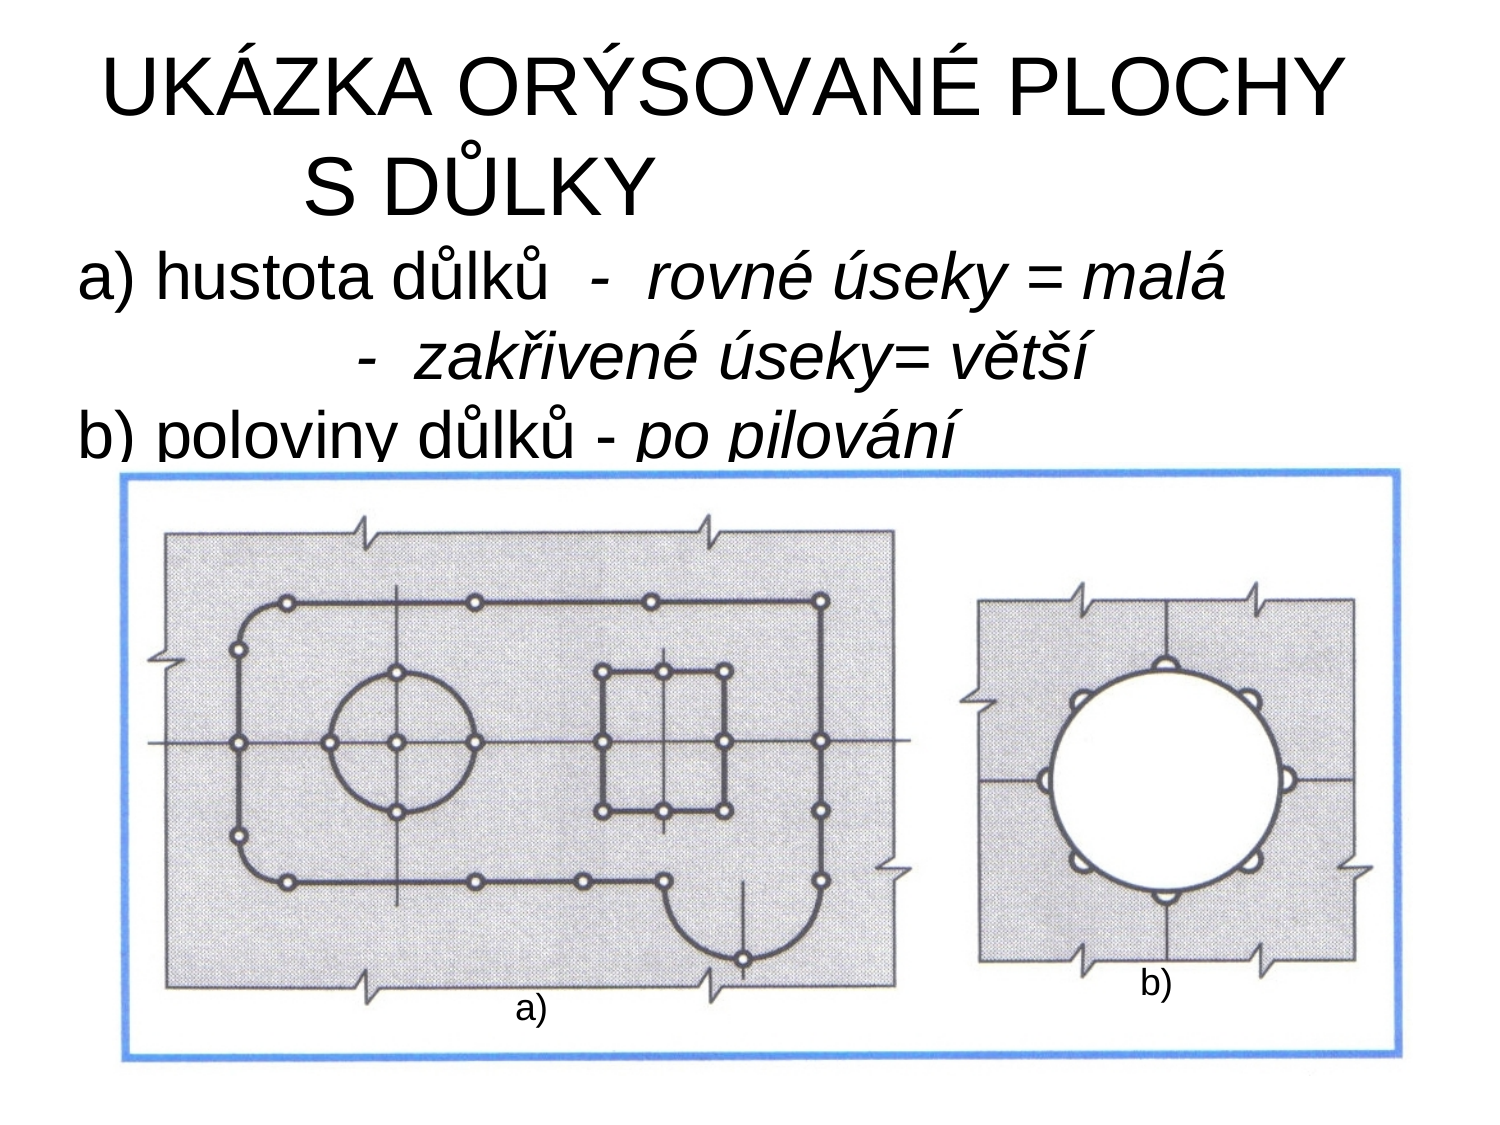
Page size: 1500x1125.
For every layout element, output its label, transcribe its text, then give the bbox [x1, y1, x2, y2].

text_box b) [1125, 950, 1213, 1011]
text_box a) [500, 975, 626, 1036]
title UKÁZKA ORÝSOVANÉ PLOCHY S DŮLKY a) hustota důlků - rovné úseky = malá - zakřivené úseky= větší b) poloviny důlků - po pilování [62, 24, 1450, 438]
picture [112, 462, 1413, 1076]
